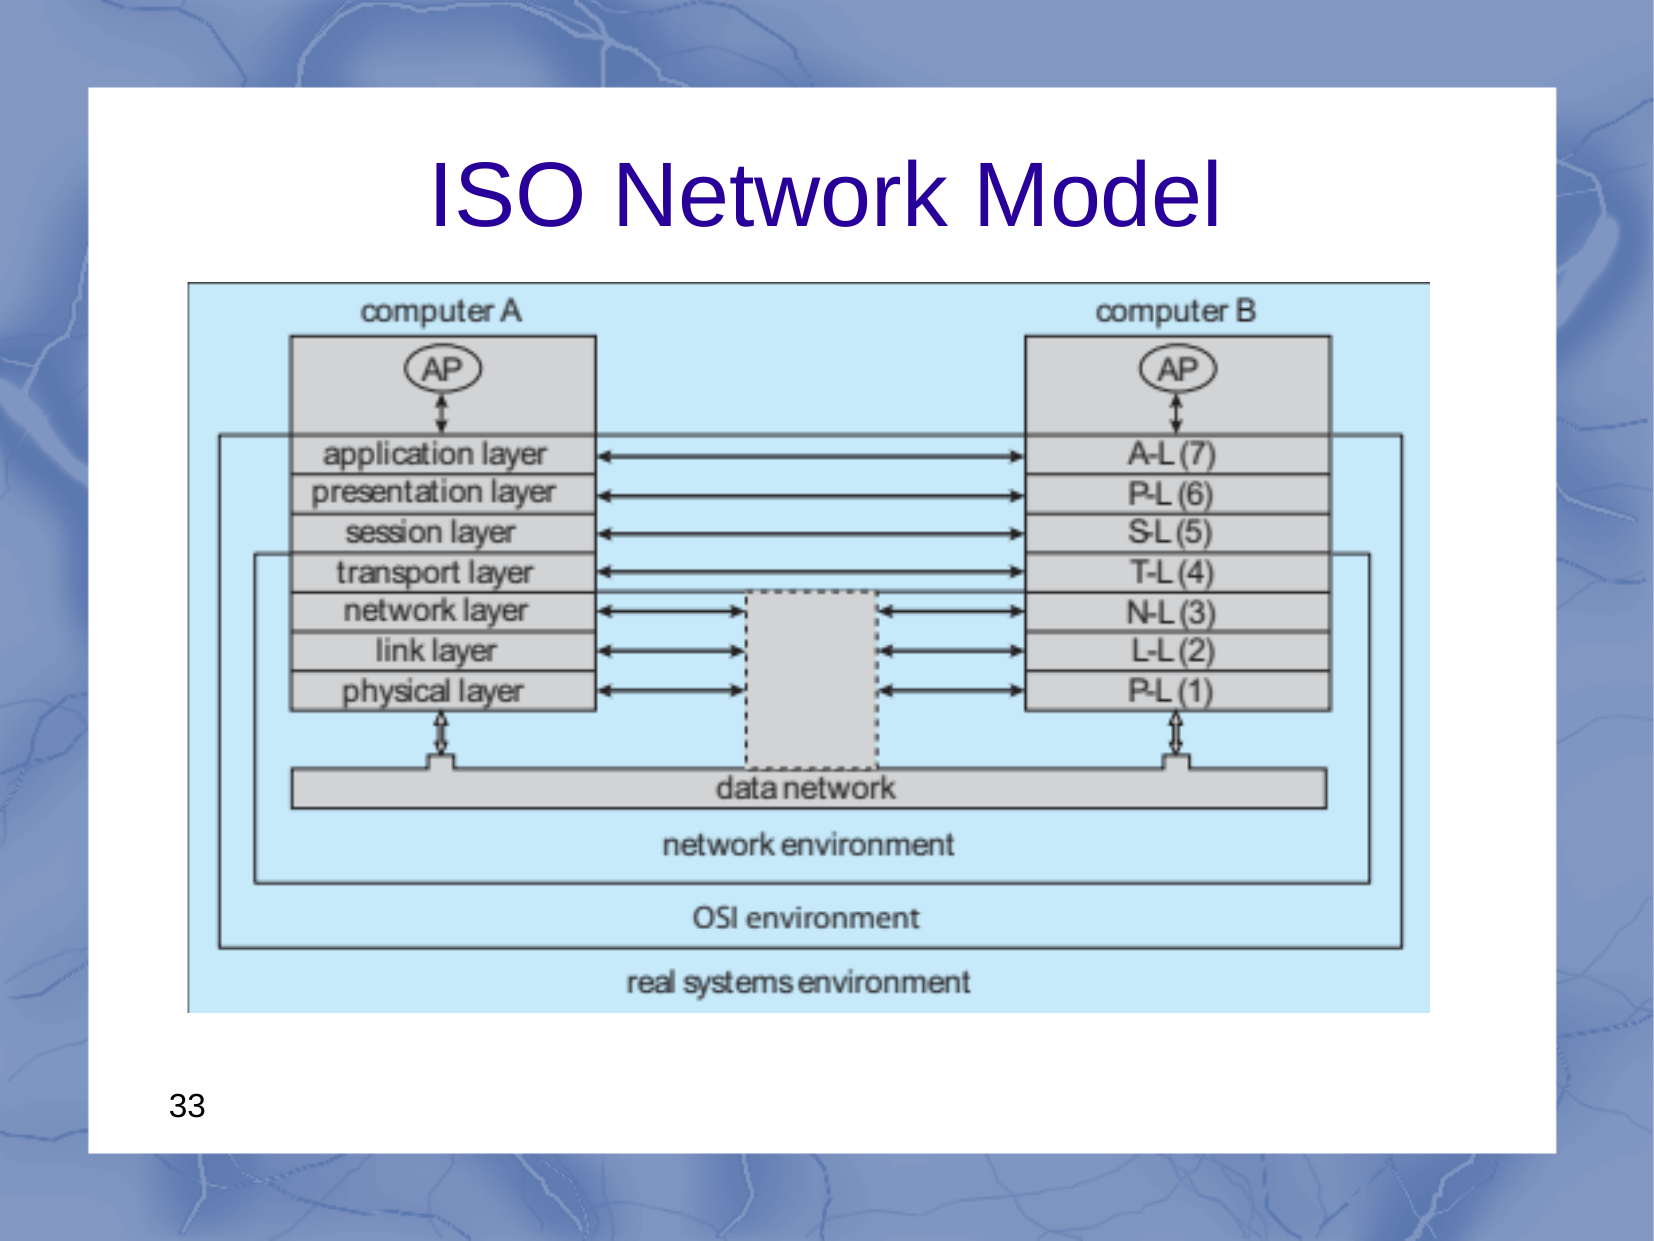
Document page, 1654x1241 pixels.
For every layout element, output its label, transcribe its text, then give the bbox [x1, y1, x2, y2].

picture [0, 0, 1654, 1241]
title ISO Network Model [118, 90, 1536, 298]
